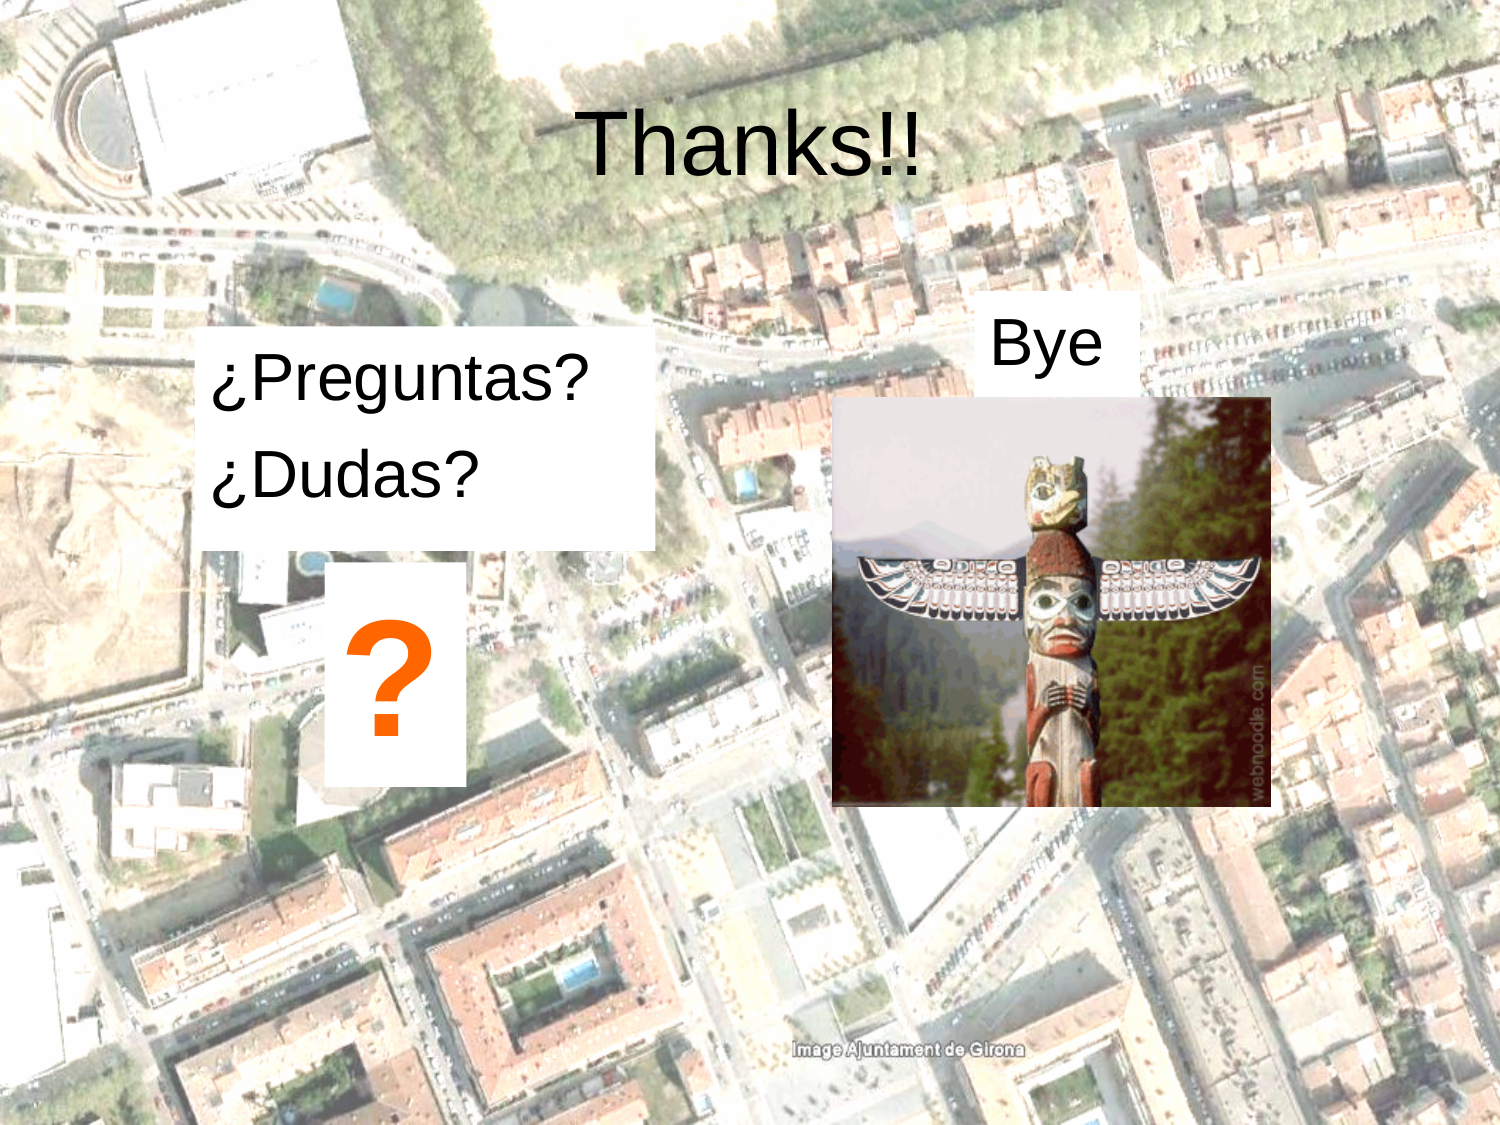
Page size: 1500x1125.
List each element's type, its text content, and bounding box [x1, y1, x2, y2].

picture [0, 0, 1500, 1125]
title Thanks!! [75, 45, 1426, 233]
text_box Bye [974, 290, 1140, 398]
text_box ? [324, 562, 467, 787]
list ¿Preguntas? ¿Dudas? [194, 326, 656, 551]
